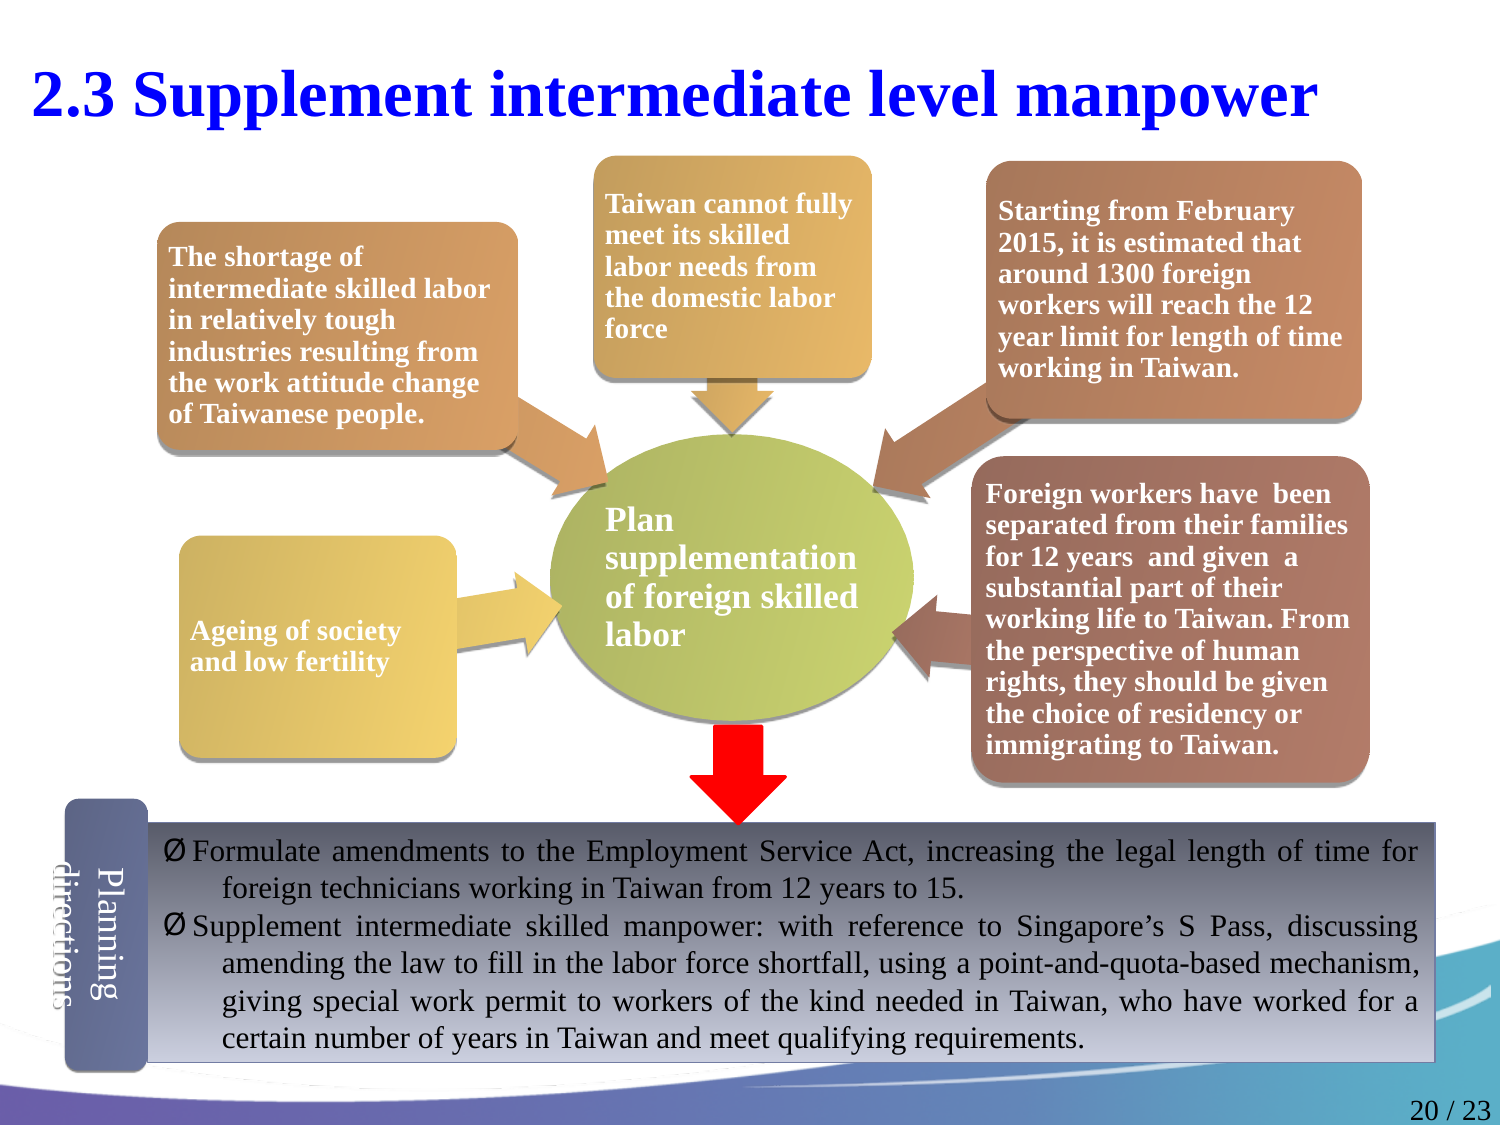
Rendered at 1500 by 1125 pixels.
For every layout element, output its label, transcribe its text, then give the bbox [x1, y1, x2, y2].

text_box [891, 594, 971, 678]
text_box [872, 382, 1022, 499]
text_box Starting from February 2015, it is estimated that around 1300 foreign workers will reach the 12 year limit for length of time working in Taiwan. [986, 160, 1363, 419]
text_box [457, 571, 563, 654]
text_box Ageing of society and low fertility [179, 535, 457, 758]
text_box Taiwan cannot fully meet its skilled labor needs from the domestic labor force [593, 155, 872, 378]
text_box Formulate amendments to the Employment Service Act, increasing the legal length of time for foreign technicians working in Taiwan from 12 years to 15. Supplement intermediate skilled manpower: with reference to Singapore’s S Pass, discussing amending the law to fill in the labor force shortfall, using a point-and-quota-based mechanism, giving special work permit to workers of the kind needed in Taiwan, who have worked for a certain number of years in Taiwan and meet qualifying requirements. [147, 823, 1435, 1062]
text_box [505, 397, 609, 496]
text_box [690, 378, 775, 433]
text_box Foreign workers have been separated from their families for 12 years and given a substantial part of their working life to Taiwan. From the perspective of human rights, they should be given the choice of residency or immigrating to Taiwan. [971, 456, 1370, 783]
text_box [690, 726, 786, 824]
text_box 2.3 Supplement intermediate level manpower [0, 42, 1400, 139]
text_box The shortage of intermediate skilled labor in relatively tough industries resulting from the work attitude change of Taiwanese people. [157, 221, 519, 450]
text_box Plan supplementation of foreign skilled labor [550, 434, 914, 721]
text_box Planning directions [64, 798, 148, 1071]
